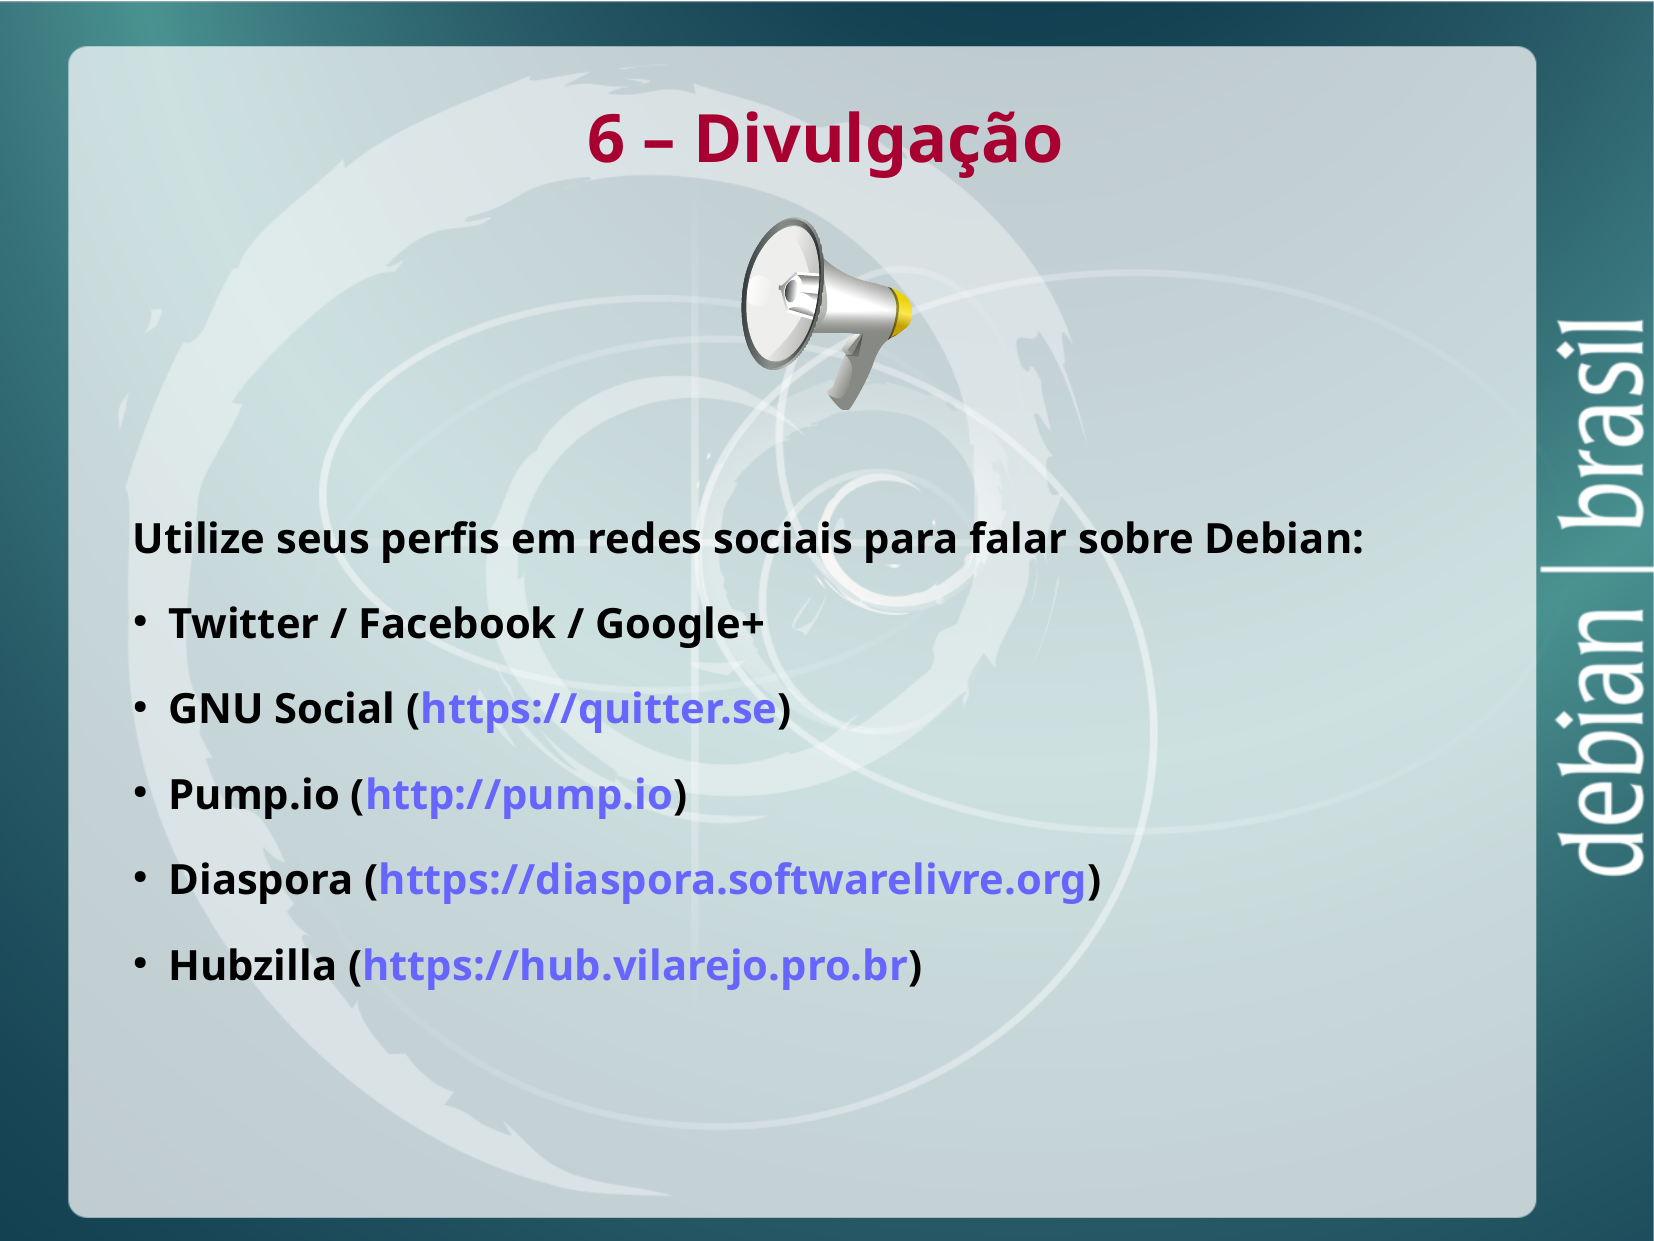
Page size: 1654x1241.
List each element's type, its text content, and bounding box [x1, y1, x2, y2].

text_box Utilize seus perfis em redes sociais para falar sobre Debian: Twitter / Facebook / Google+ GNU Social (https://quitter.se) Pump.io (http://pump.io) Diaspora (https://diaspora.softwarelivre.org) Hubzilla (https://hub.vilarejo.pro.br) [118, 472, 1477, 1138]
picture [0, 0, 1654, 1241]
text_box 6 – Divulgação [572, 83, 1081, 225]
